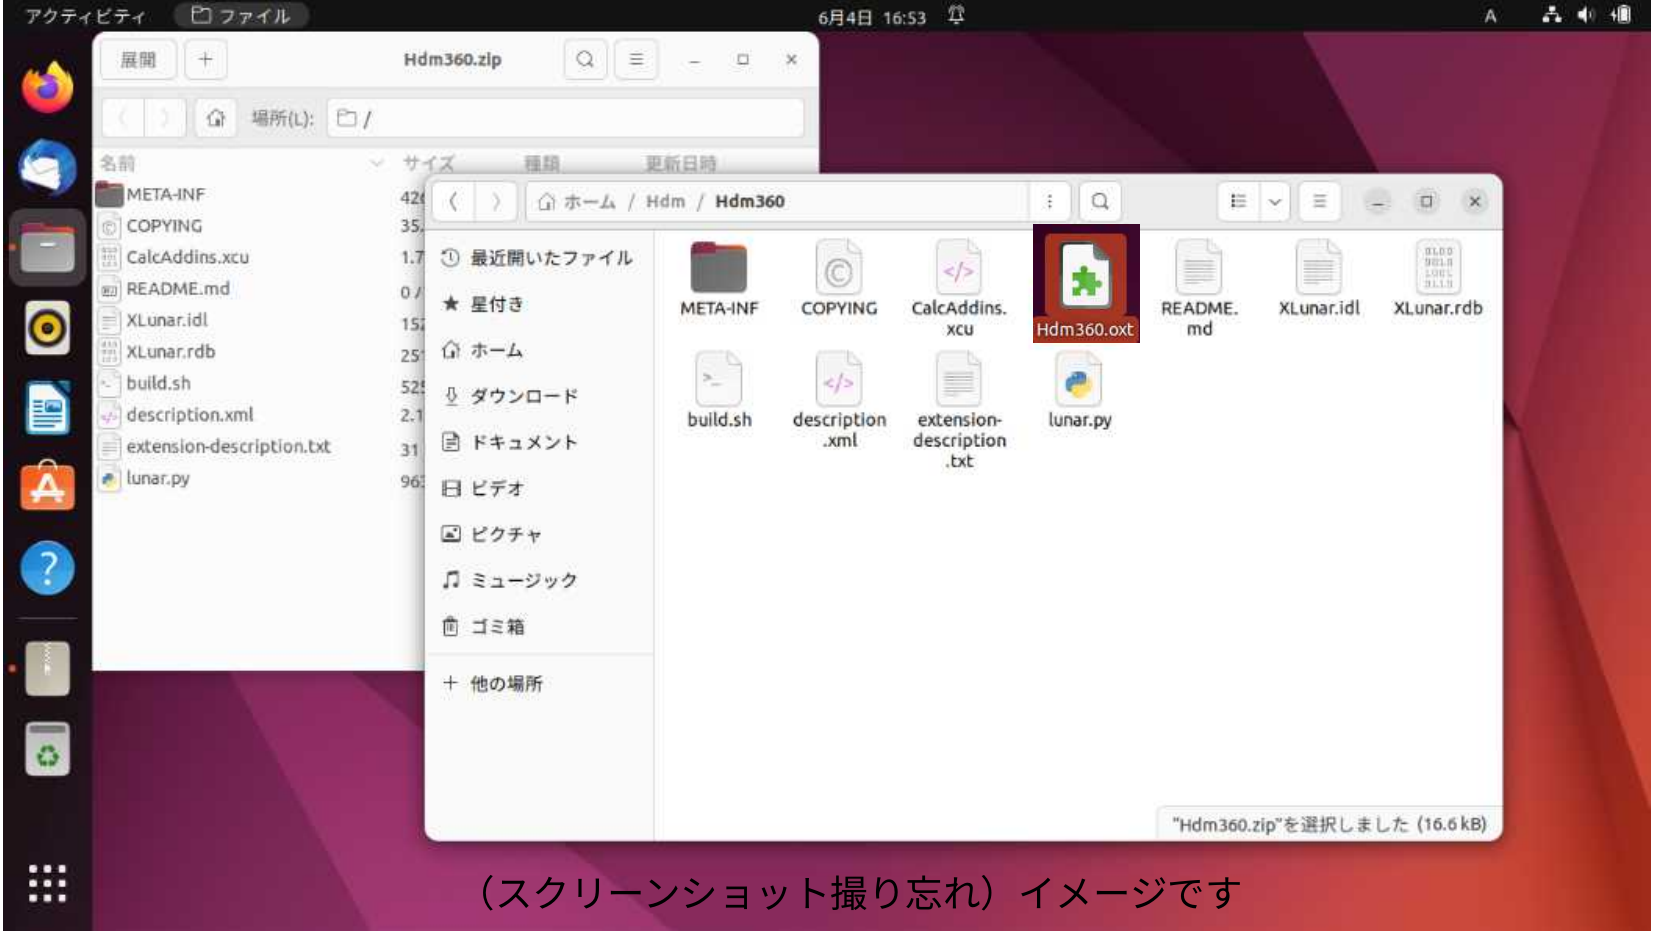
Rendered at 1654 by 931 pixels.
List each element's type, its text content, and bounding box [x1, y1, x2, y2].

picture [3, 0, 1651, 931]
text_box （スクリーンショット撮り忘れ）イメージです [442, 856, 1506, 931]
